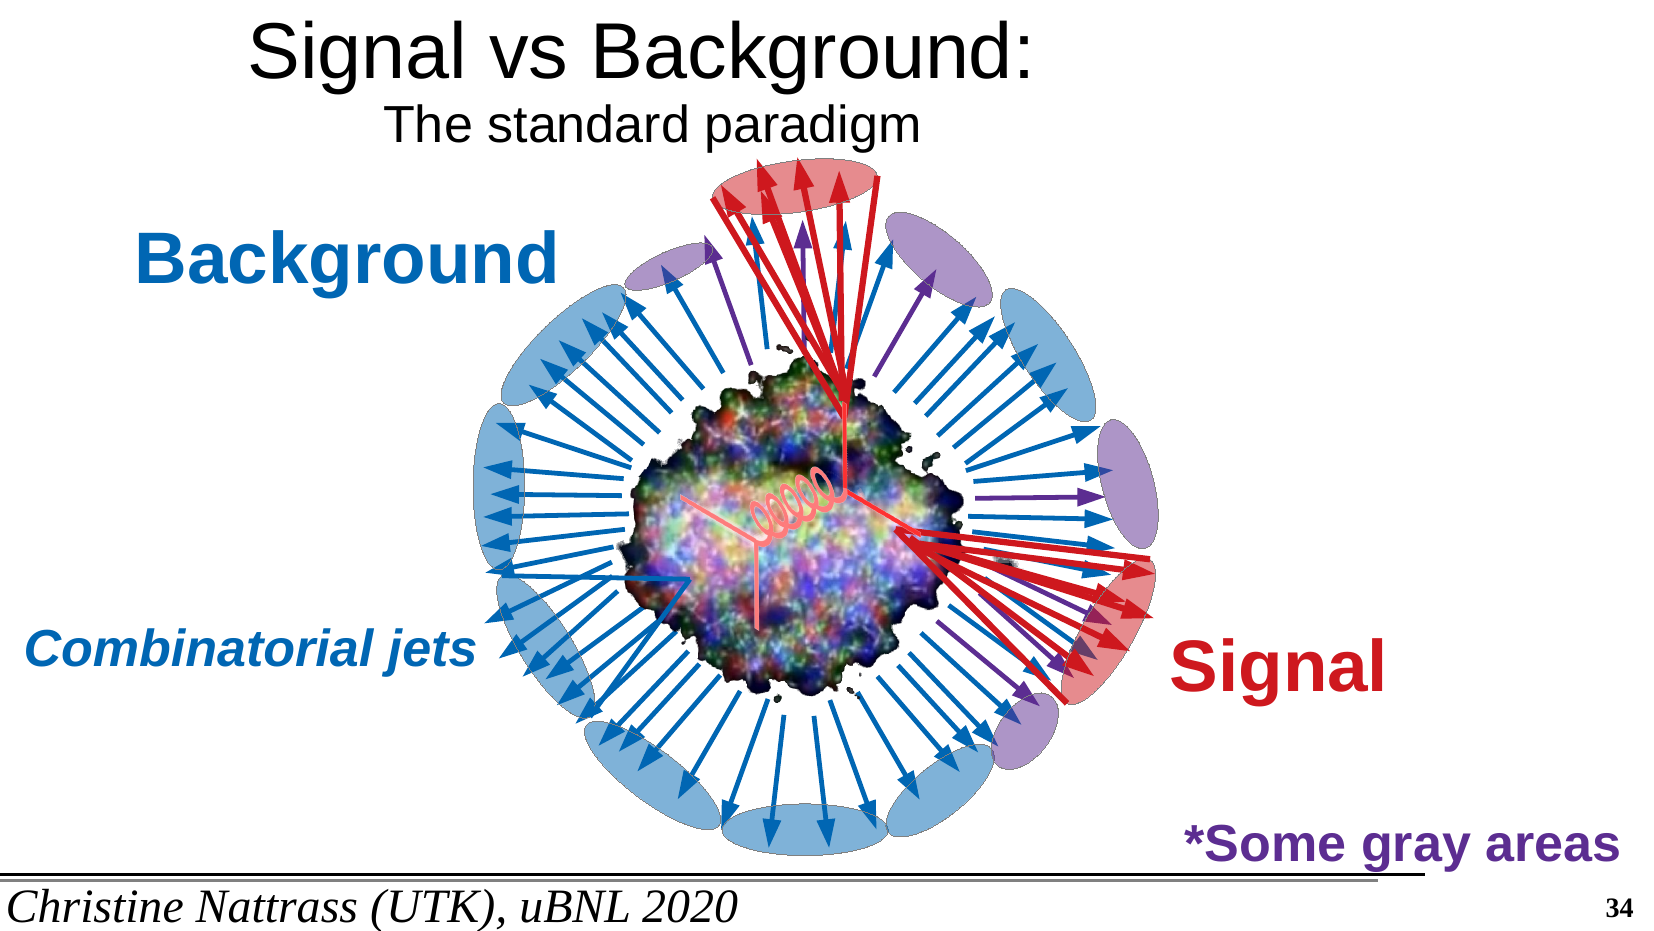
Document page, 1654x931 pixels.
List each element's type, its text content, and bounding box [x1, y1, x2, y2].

text_box *Some gray areas [1170, 806, 1654, 880]
picture [804, 318, 817, 340]
text_box [721, 692, 1059, 856]
text_box Signal [1155, 618, 1536, 722]
picture [971, 578, 1053, 640]
text_box [496, 576, 596, 719]
text_box [473, 242, 713, 570]
text_box [1097, 419, 1159, 549]
picture [581, 580, 684, 703]
text_box Combinatorial jets [0, 611, 544, 790]
text_box [1000, 288, 1096, 422]
text_box Background [120, 210, 586, 313]
text_box [885, 212, 993, 308]
title Signal vs Background: The standard paradigm [0, 0, 1306, 169]
text_box [584, 721, 721, 830]
text_box [712, 169, 878, 215]
text_box [1061, 560, 1156, 705]
picture [581, 318, 1053, 733]
